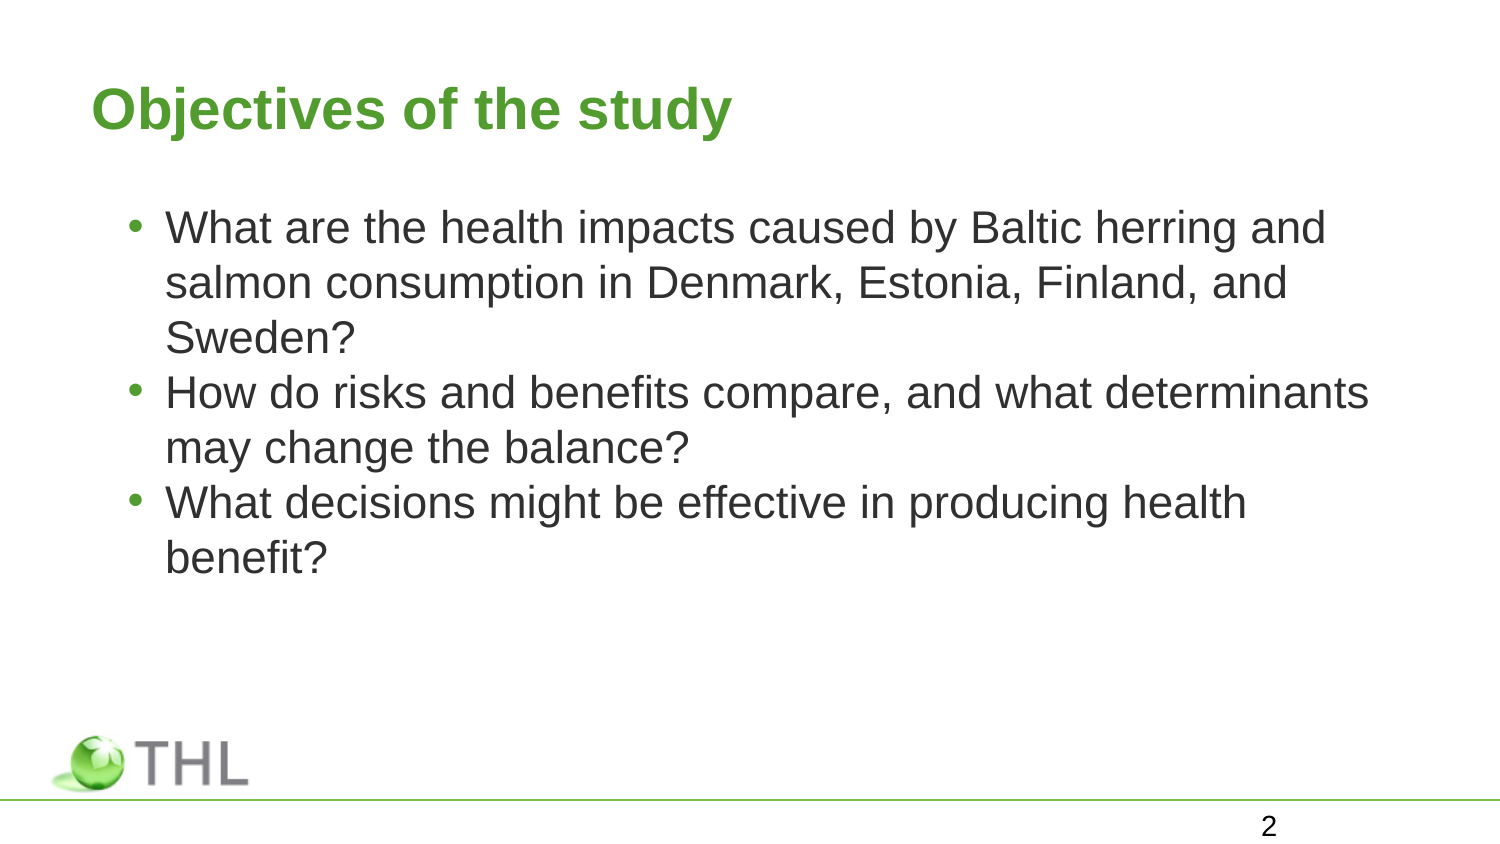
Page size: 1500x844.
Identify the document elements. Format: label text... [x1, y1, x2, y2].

title Objectives of the study [76, 32, 1424, 156]
list What are the health impacts caused by Baltic herring and salmon consumption in Denmark, Estonia, Finland, and Sweden? How do risks and benefits compare, and what determinants may change the balance? What decisions might be effective in producing health benefit? [75, 182, 1424, 724]
picture [24, 719, 275, 799]
slide_number <numero> [1246, 811, 1424, 839]
